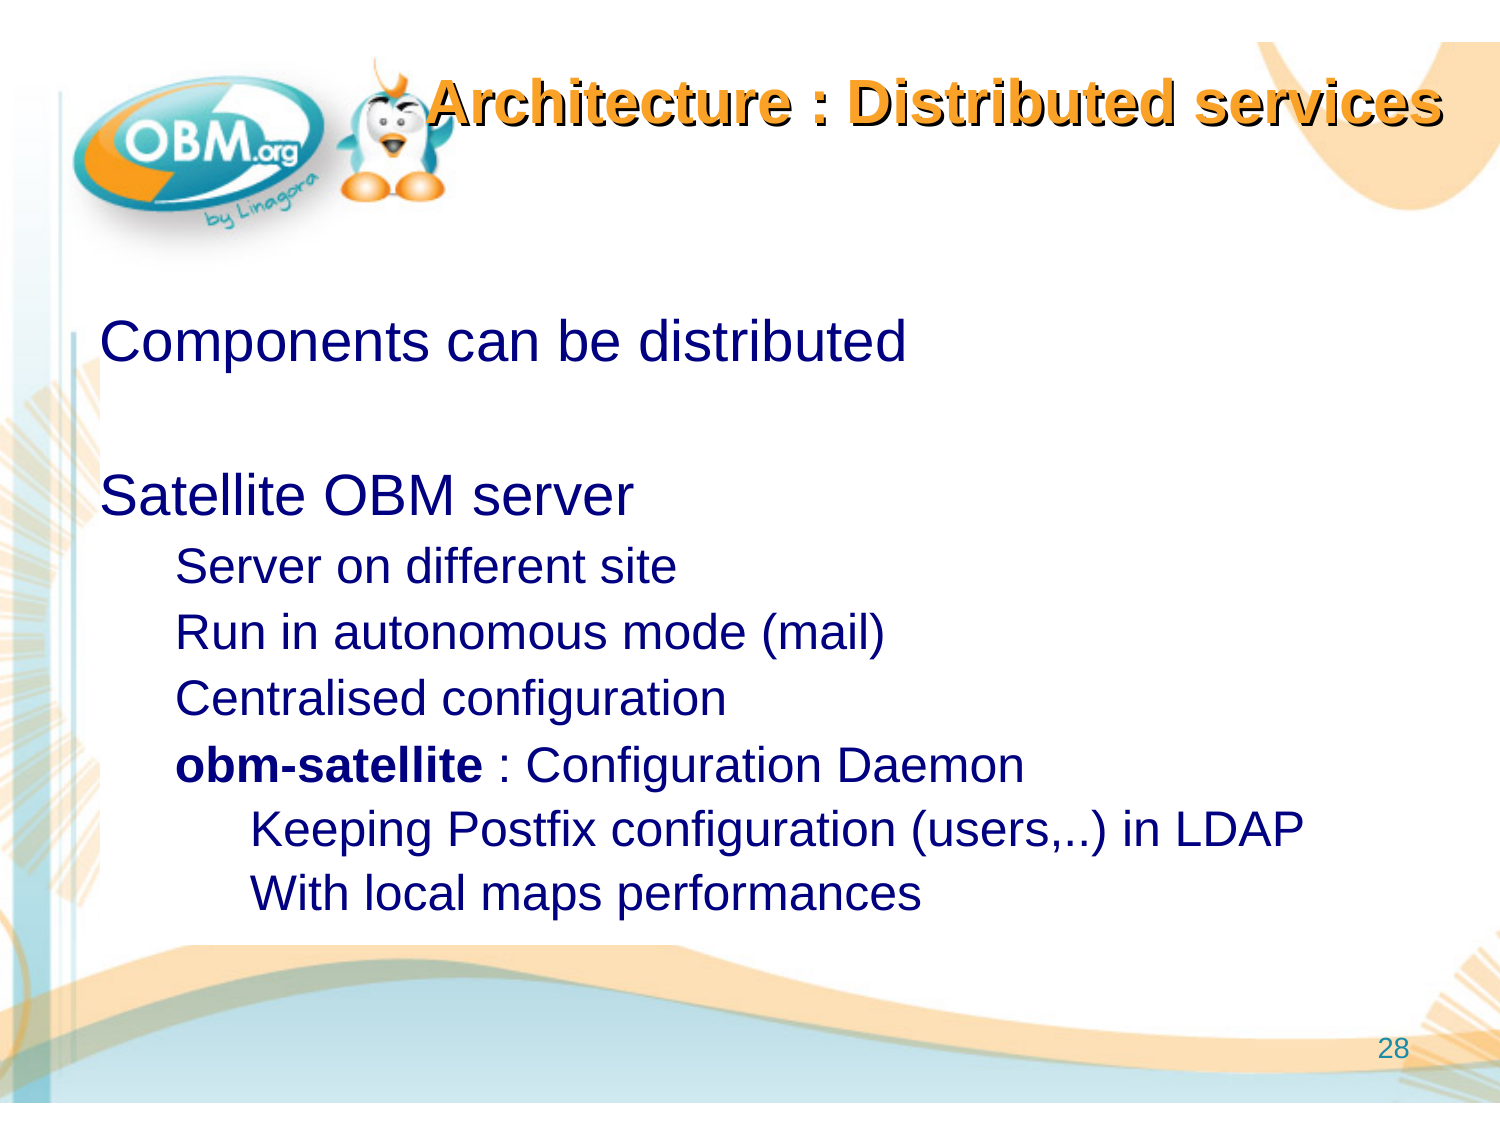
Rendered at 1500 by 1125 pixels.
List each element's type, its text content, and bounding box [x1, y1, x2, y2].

picture [0, 42, 1500, 1103]
list Components can be distributed Satellite OBM server Server on different site Run in autonomous mode (mail) Centralised configuration obm-satellite : Configuration Daemon Keeping Postfix configuration (users,..) in LDAP With local maps performances [99, 312, 1447, 945]
title Architecture : Distributed services [408, 59, 1445, 148]
